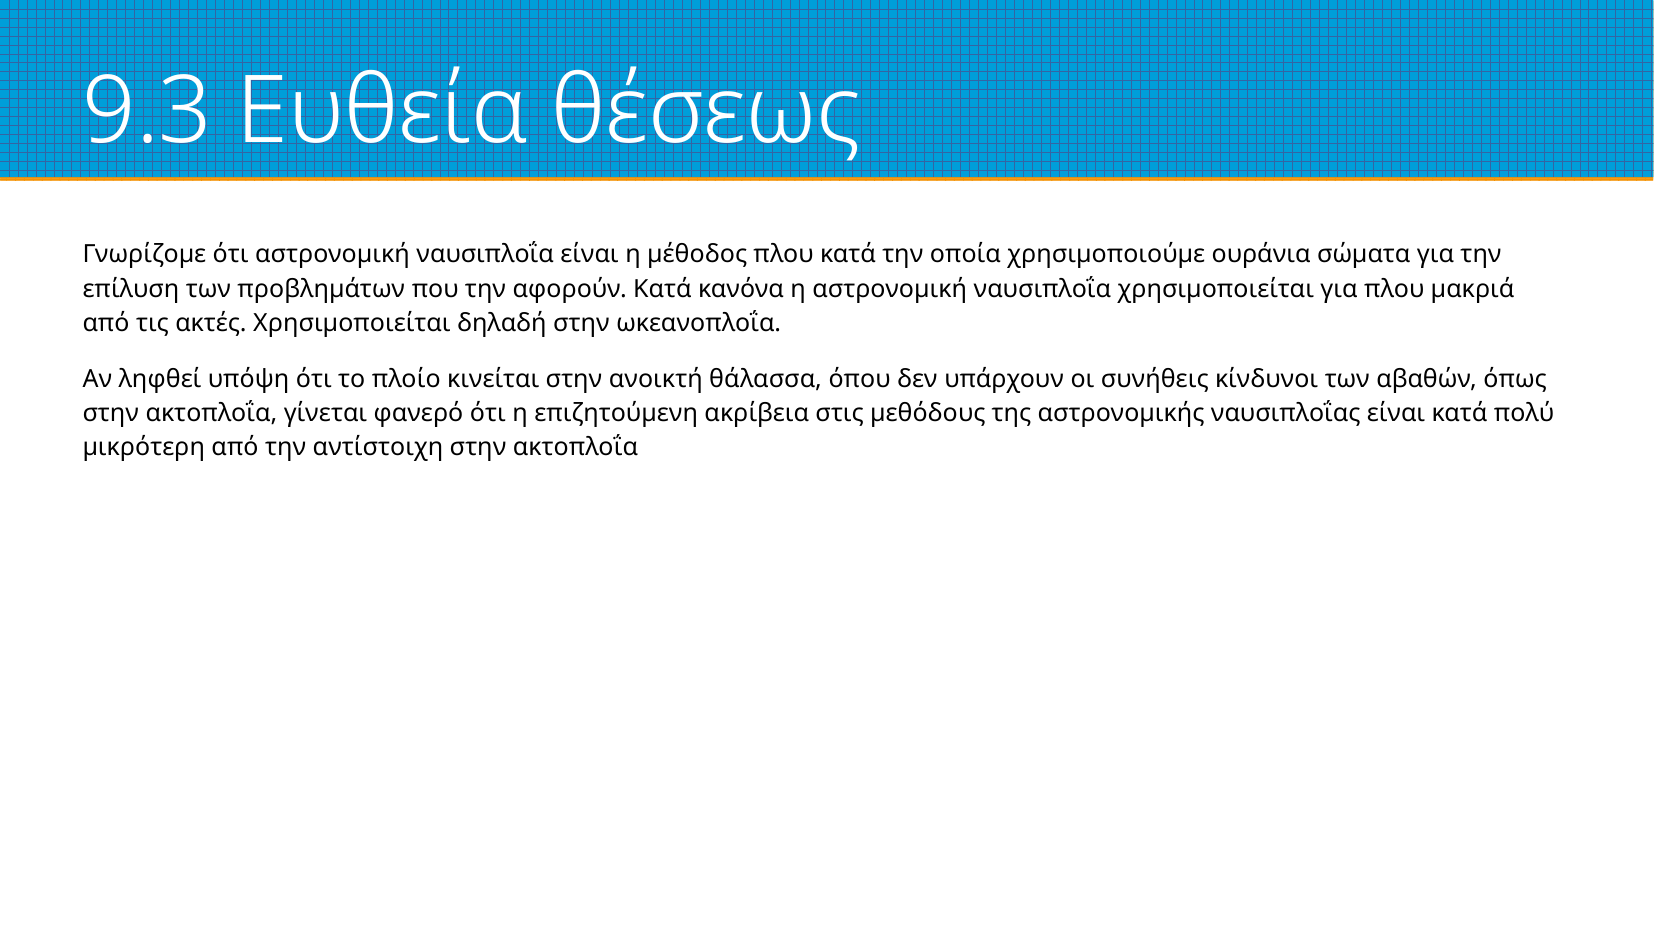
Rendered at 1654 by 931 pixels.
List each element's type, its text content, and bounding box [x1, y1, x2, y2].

title 9.3 Ευθεία θέσεως [82, 14, 1571, 171]
list Γνωρίζομε ότι αστρονομική ναυσιπλοΐα είναι η μέθοδος πλου κατά την οποία χρησιμοποιούμε ουράνια σώματα για την επίλυση των προβλημάτων που την αφορούν. Κατά κανόνα η αστρονομική ναυσιπλοΐα χρησιμοποιείται για πλου μακριά από τις ακτές. Χρησιμοποιείται δηλαδή στην ωκεανοπλοΐα. Αν ληφθεί υπόψη ότι το πλοίο κινείται στην ανοικτή θάλασσα, όπου δεν υπάρχουν οι συνήθεις κίνδυνοι των αβαθών, όπως στην ακτοπλοΐα, γίνεται φανερό ότι η επιζητούμενη ακρίβεια στις μεθόδους της αστρονομικής ναυσιπλοΐας είναι κατά πολύ μικρότερη από την αντίστοιχη στην ακτοπλοΐα [82, 236, 1563, 811]
